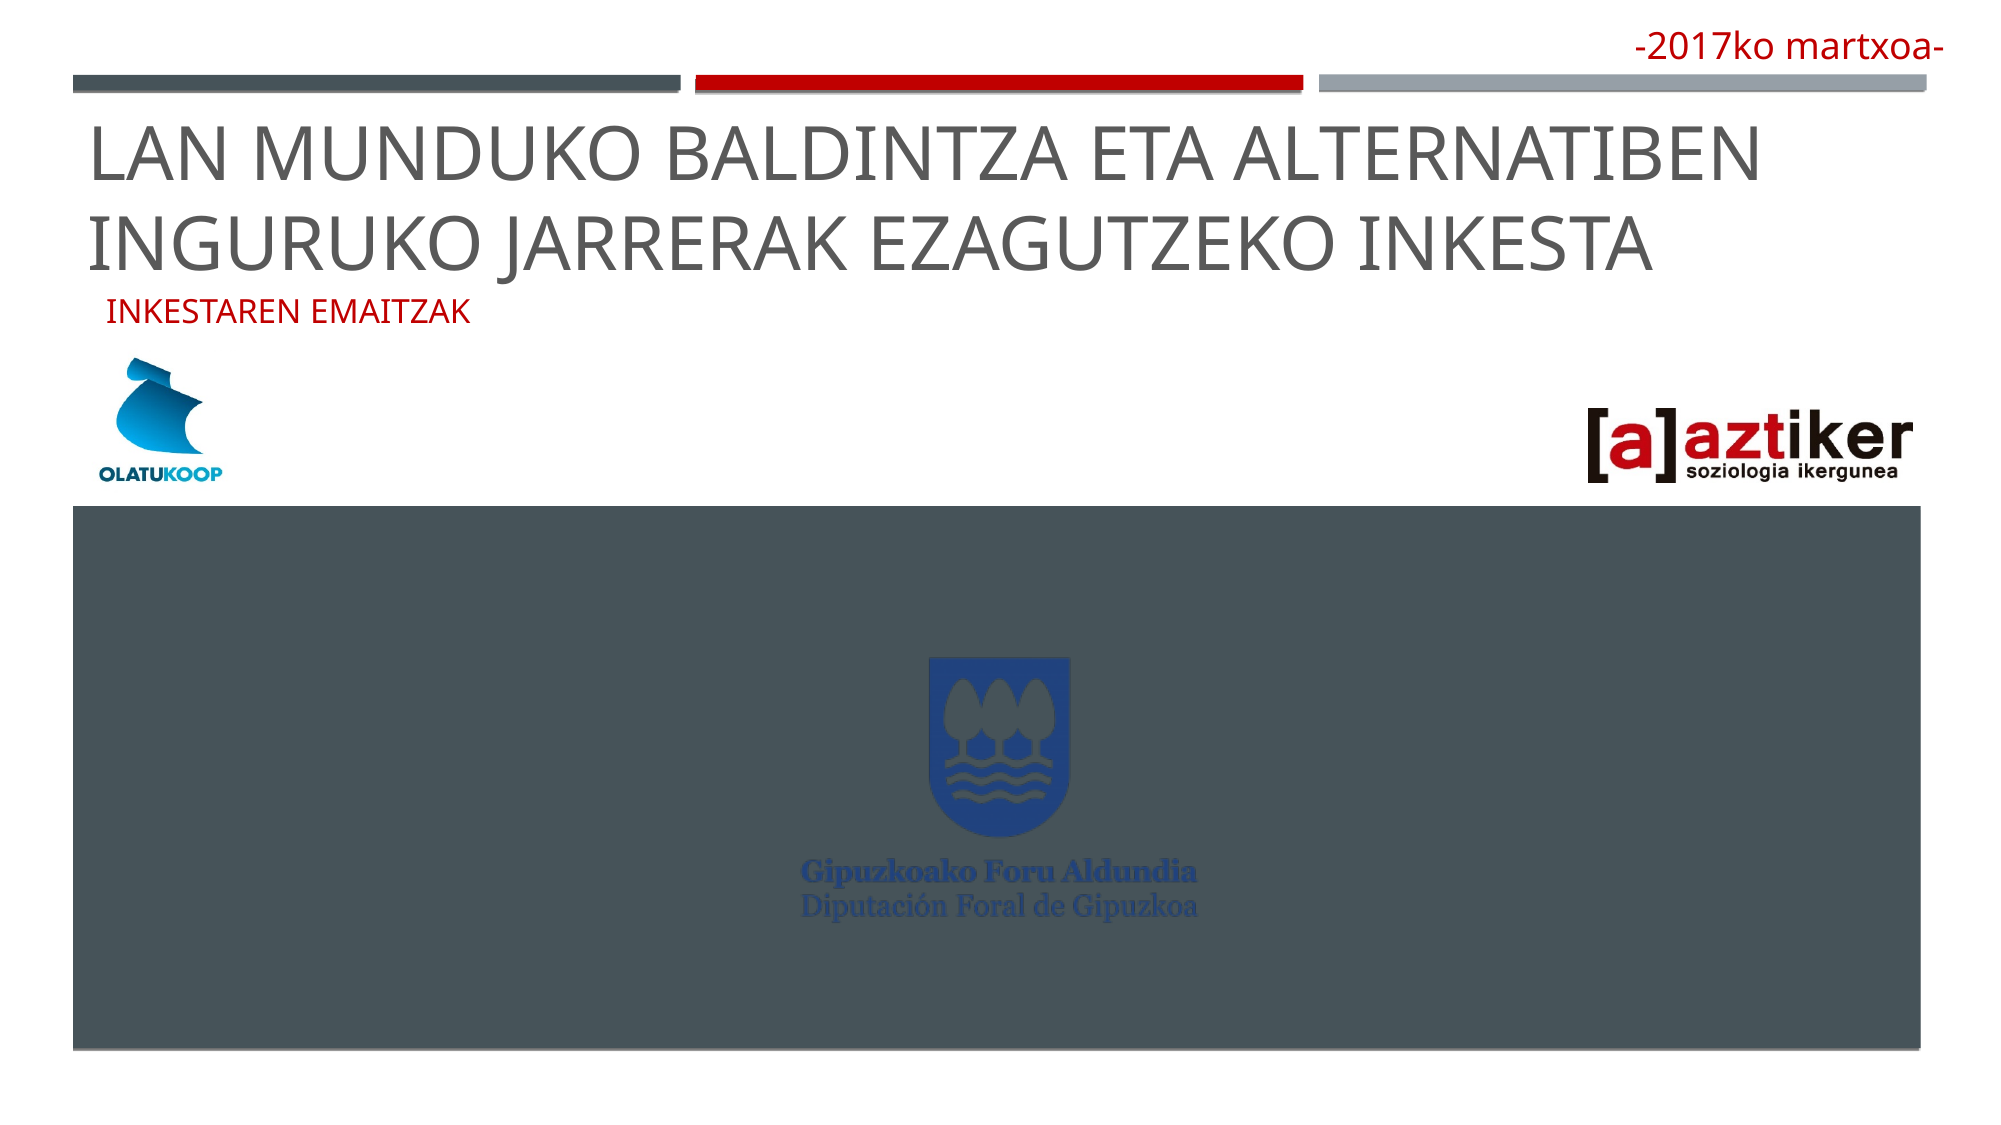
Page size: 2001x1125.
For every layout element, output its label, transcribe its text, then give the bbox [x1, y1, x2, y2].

picture [1588, 408, 1913, 483]
text_box LAN MUNDUKO BALDINTZA ETA ALTERNATIBEN INGURUKO JARRERAK EZAGUTZEKO INKESTA [72, 97, 1927, 293]
subtitle INKESTAREN EMAITZAK [91, 293, 1895, 380]
text_box -2017ko martxoa- [1619, 14, 1960, 75]
picture [765, 625, 1235, 956]
picture [72, 344, 242, 497]
